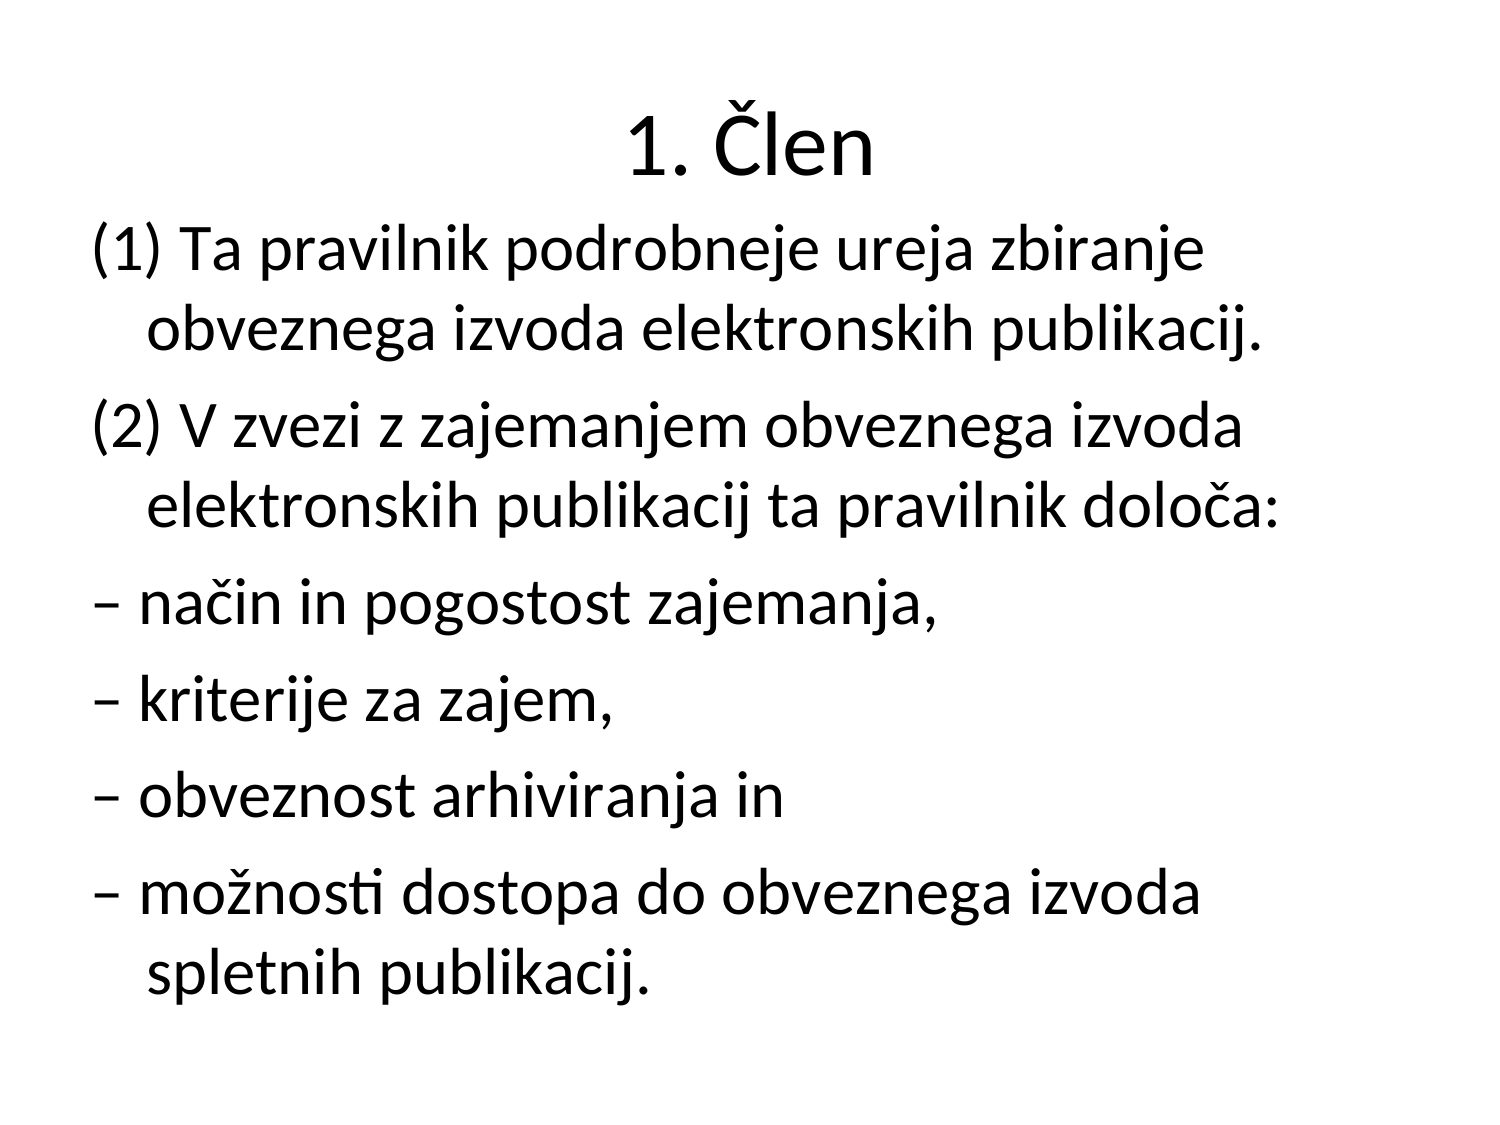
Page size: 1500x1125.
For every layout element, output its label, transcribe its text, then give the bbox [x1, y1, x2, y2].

title 1. Člen [75, 45, 1426, 233]
list (1) Ta pravilnik podrobneje ureja zbiranje obveznega izvoda elektronskih publikacij. (2) V zvezi z zajemanjem obveznega izvoda elektronskih publikacij ta pravilnik določa: – način in pogostost zajemanja, – kriterije za zajem, – obveznost arhiviranja in – možnosti dostopa do obveznega izvoda spletnih publikacij. [74, 196, 1424, 1099]
